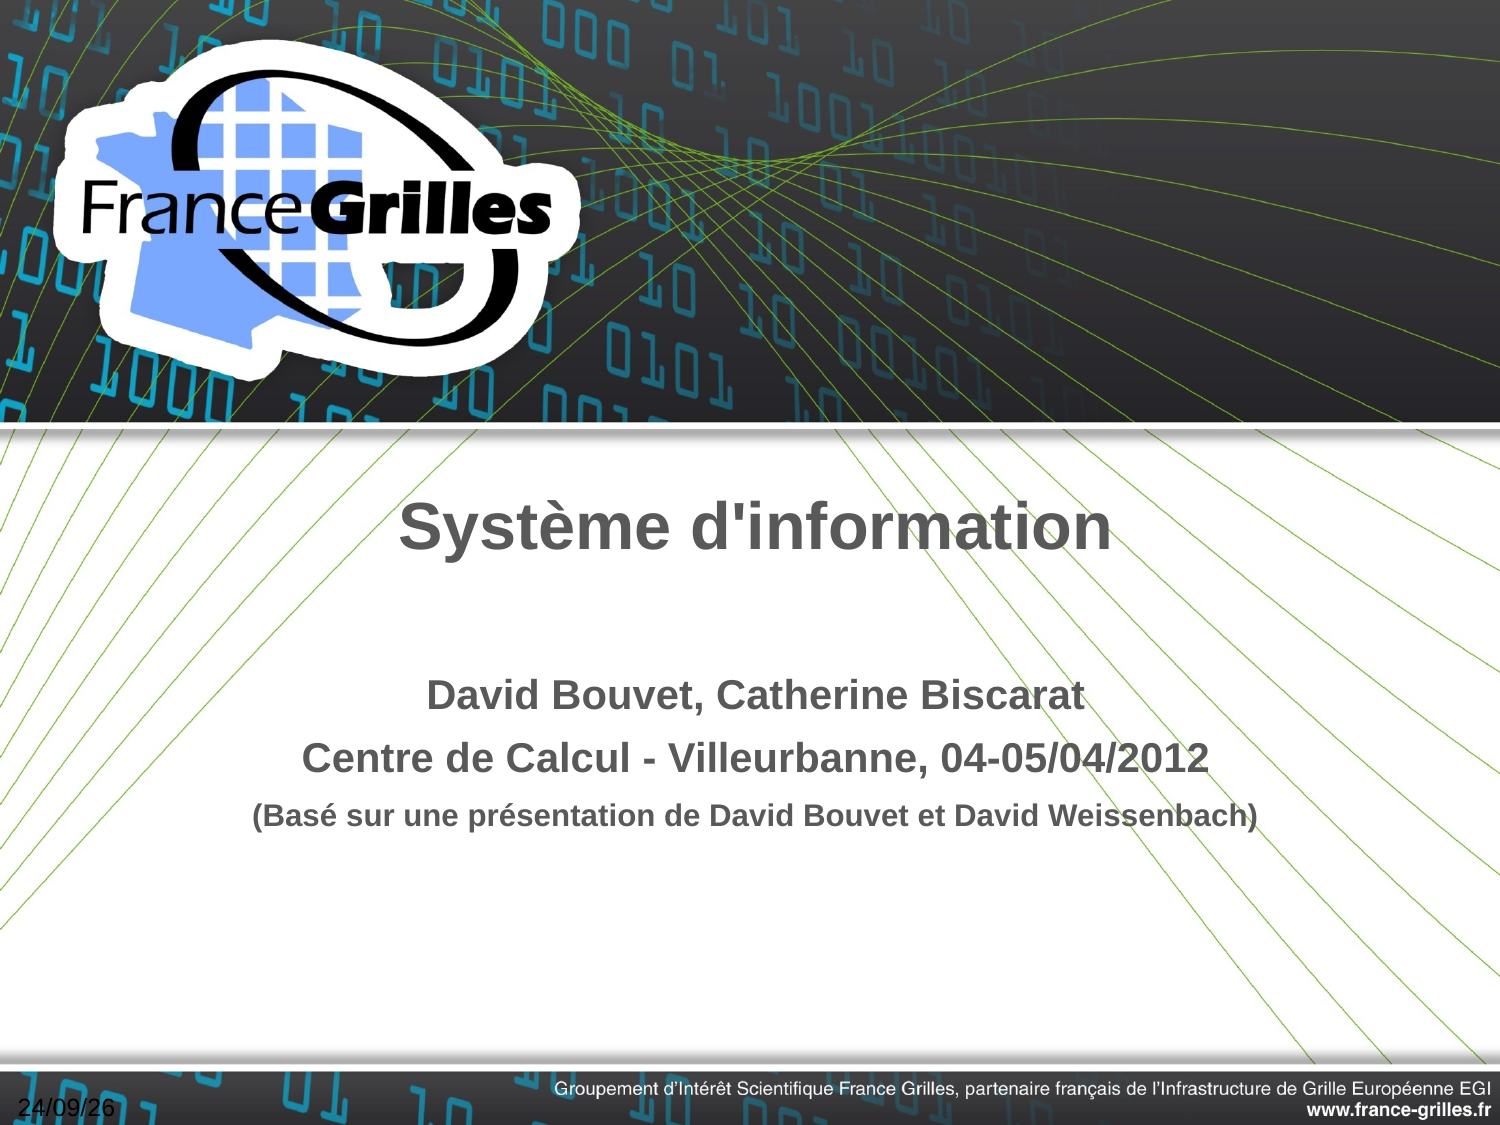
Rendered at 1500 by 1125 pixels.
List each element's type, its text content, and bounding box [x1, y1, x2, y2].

picture [0, 0, 1500, 1125]
subtitle Système d'information David Bouvet, Catherine Biscarat Centre de Calcul - Villeurbanne, 04-05/04/2012 (Basé sur une présentation de David Bouvet et David Weissenbach) [53, 287, 1459, 1034]
text_box 26/04/12 [17, 1074, 172, 1122]
